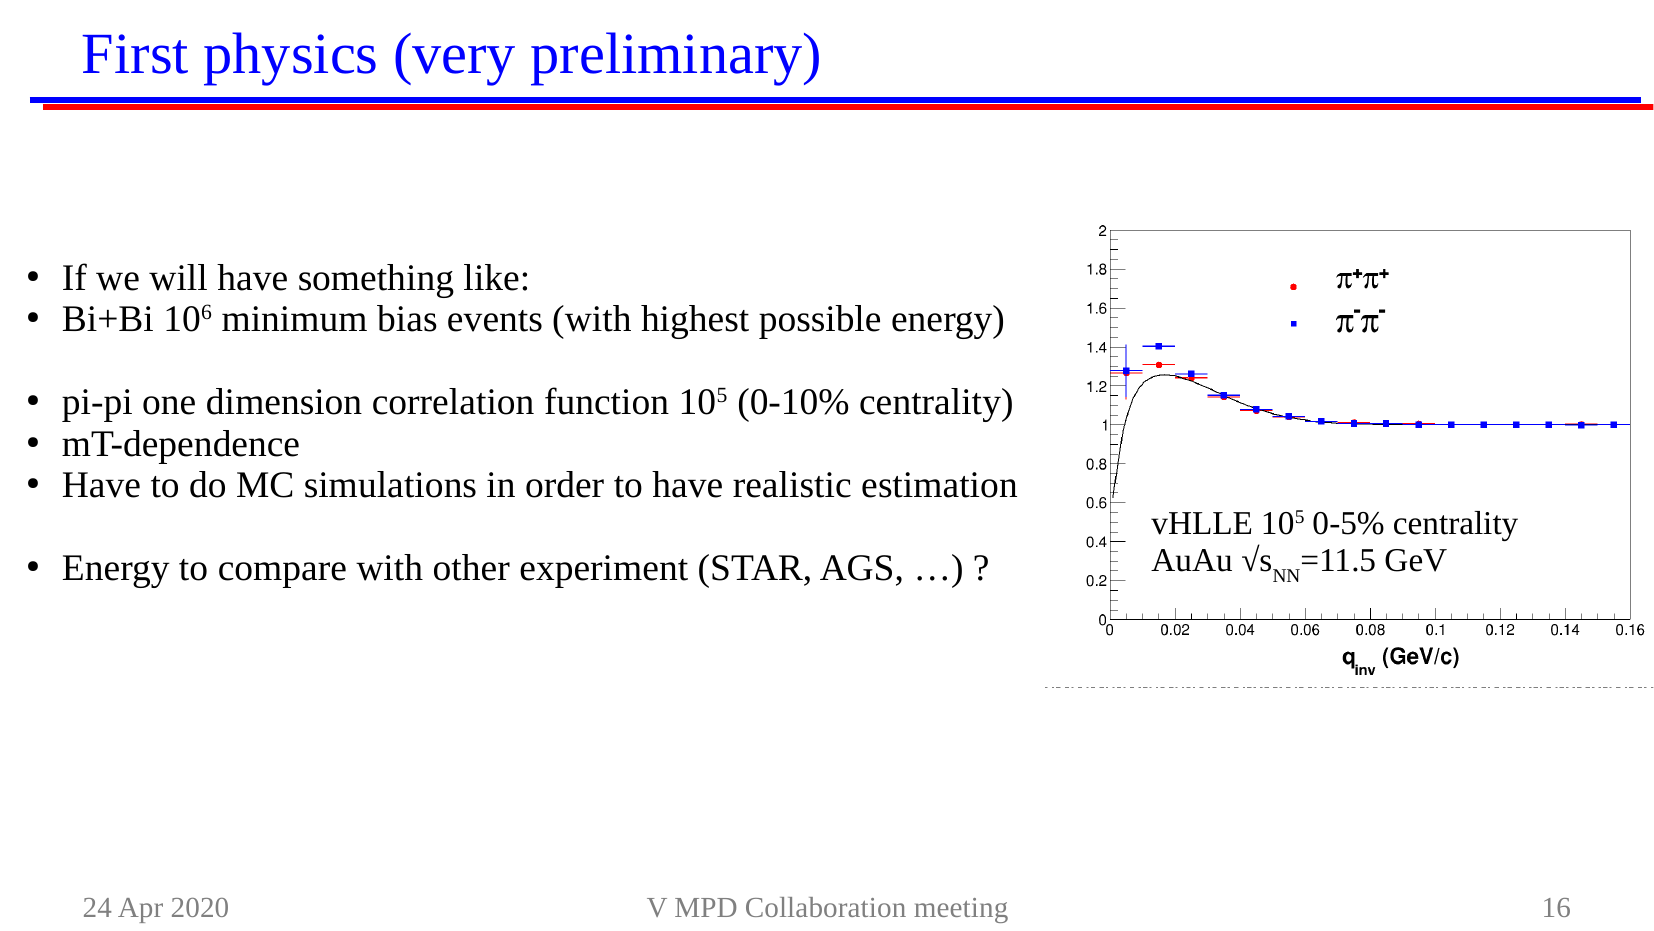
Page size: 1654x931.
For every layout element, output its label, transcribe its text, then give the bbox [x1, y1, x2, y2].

text_box If we will have something like: Bi+Bi 106 minimum bias events (with highest possible energy) pi-pi one dimension correlation function 105 (0-10% centrality) mT-dependence Have to do MC simulations in order to have realistic estimation Energy to compare with other experiment (STAR, AGS, …) ? [11, 249, 1034, 636]
text_box vHLLE 105 0-5% centrality AuAu √sNN=11.5 GeV [1136, 497, 1534, 630]
picture [1045, 213, 1654, 688]
title First physics (very preliminary) [81, 7, 1570, 91]
